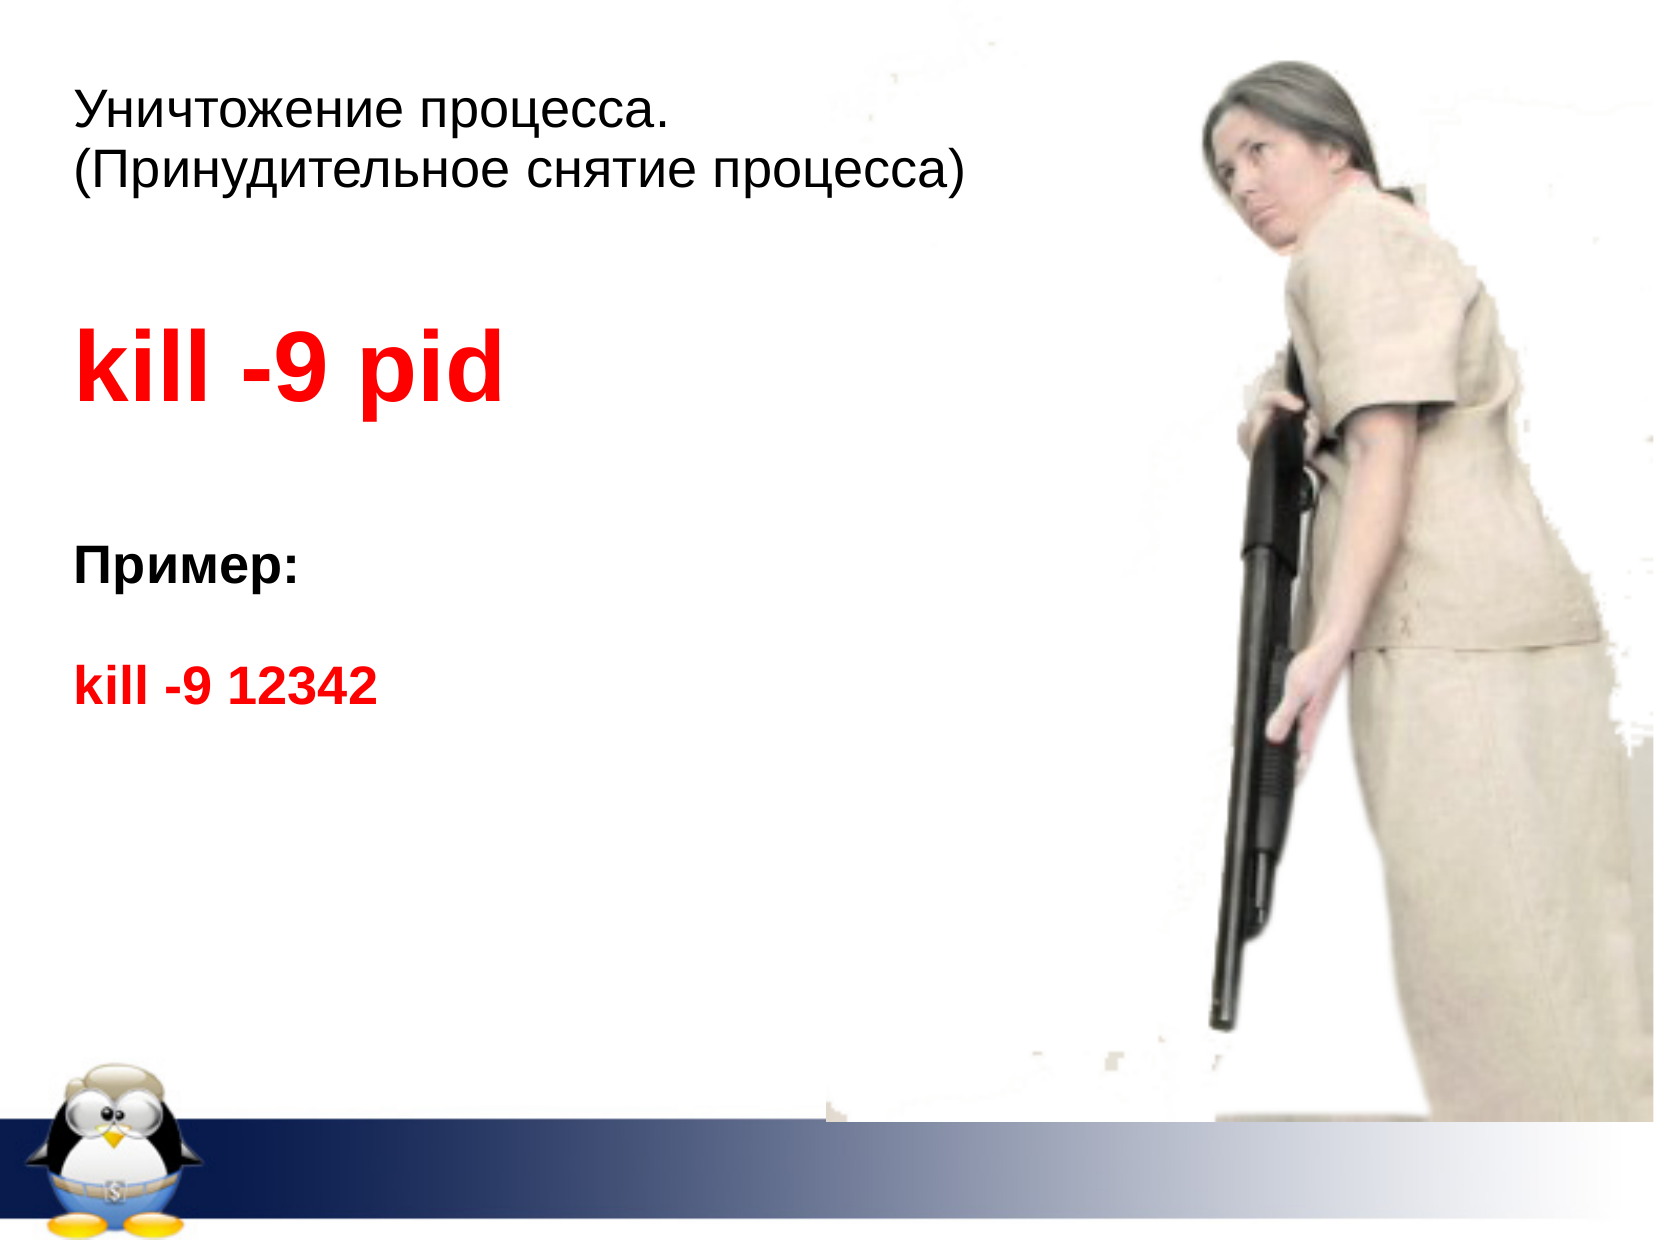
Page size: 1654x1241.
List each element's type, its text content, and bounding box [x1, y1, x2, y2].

picture [0, 0, 1654, 1241]
text_box Уничтожение процесса. (Принудительное снятие процесса) kill -9 pid Пример: kill -9 12342 [59, 70, 983, 952]
